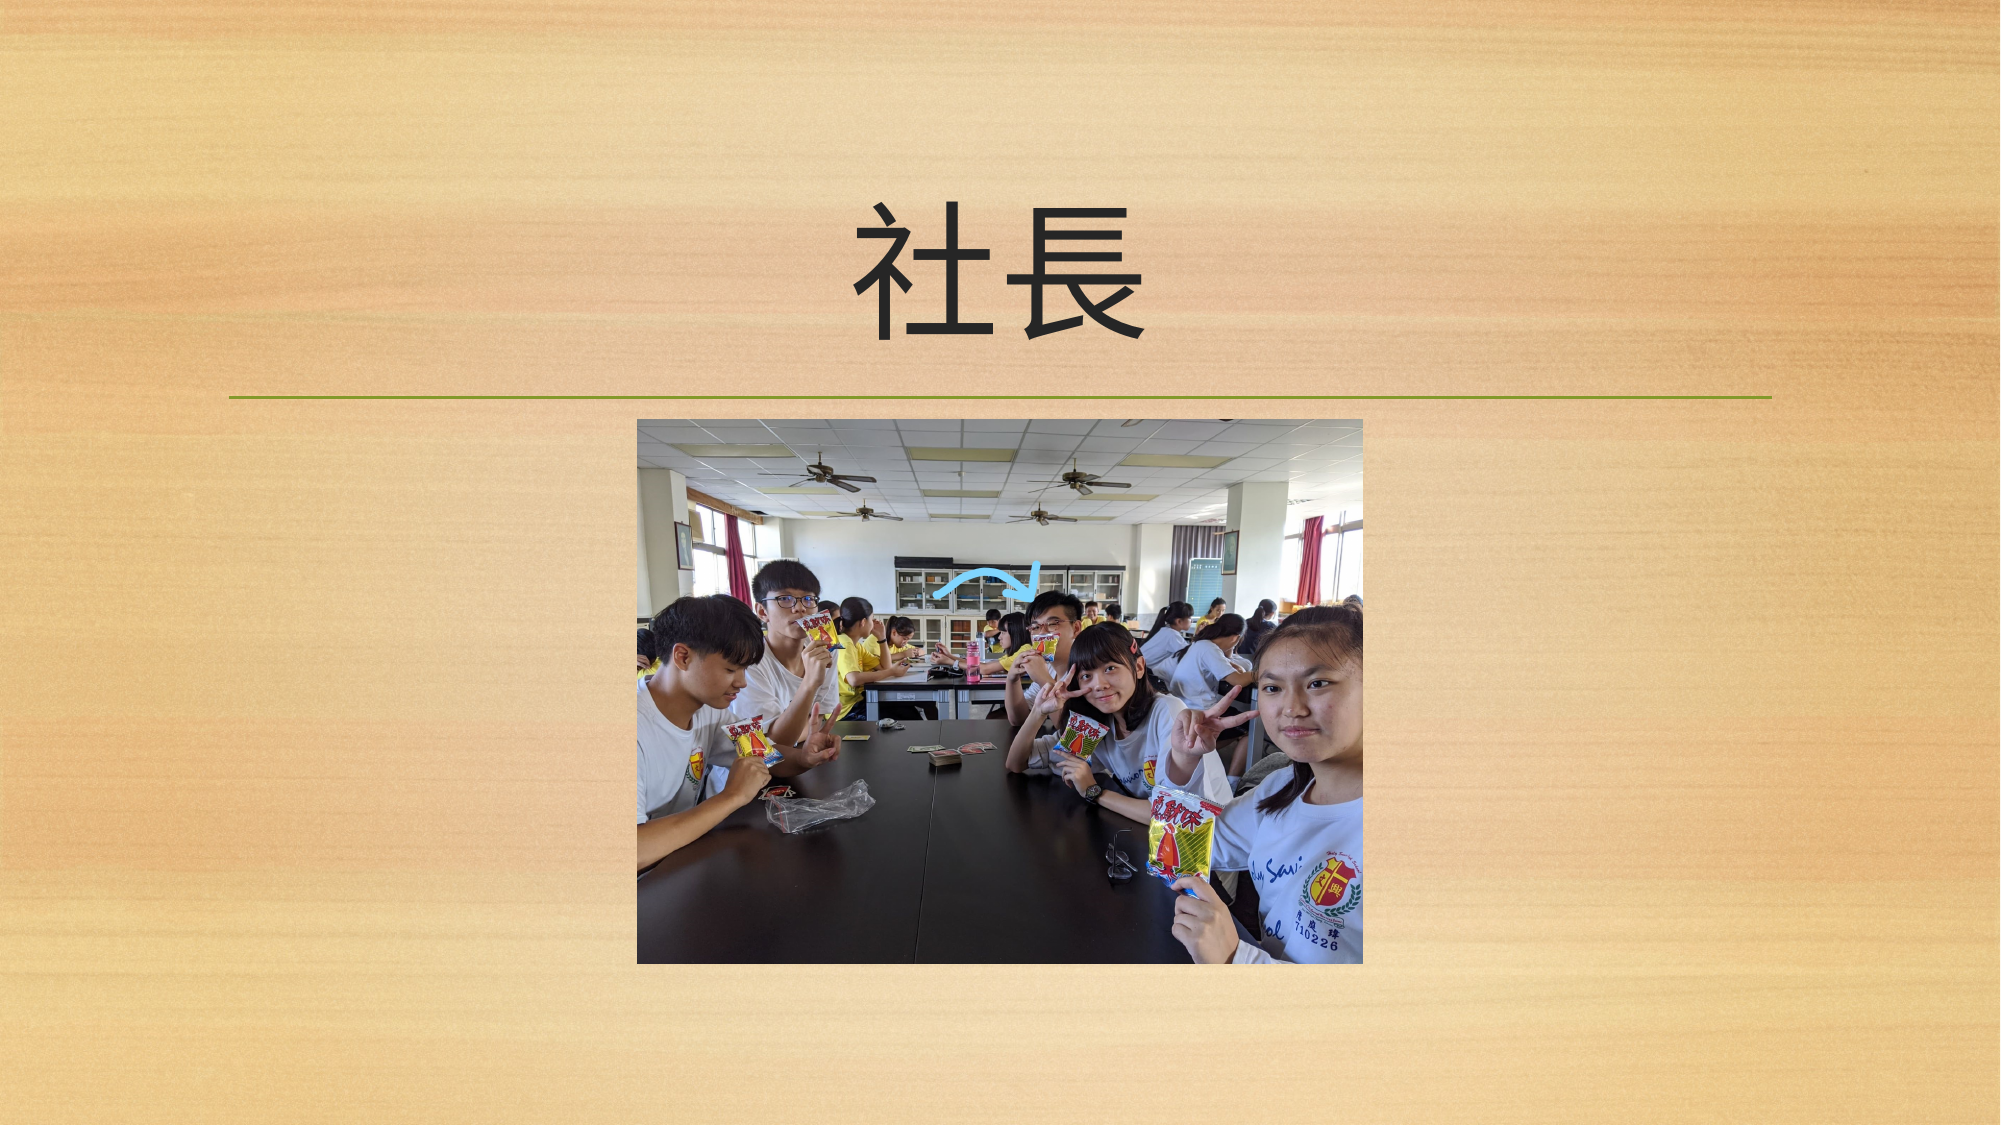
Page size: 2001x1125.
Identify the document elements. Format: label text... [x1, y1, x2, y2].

picture [637, 419, 1363, 964]
title 社長 [212, 161, 1788, 376]
